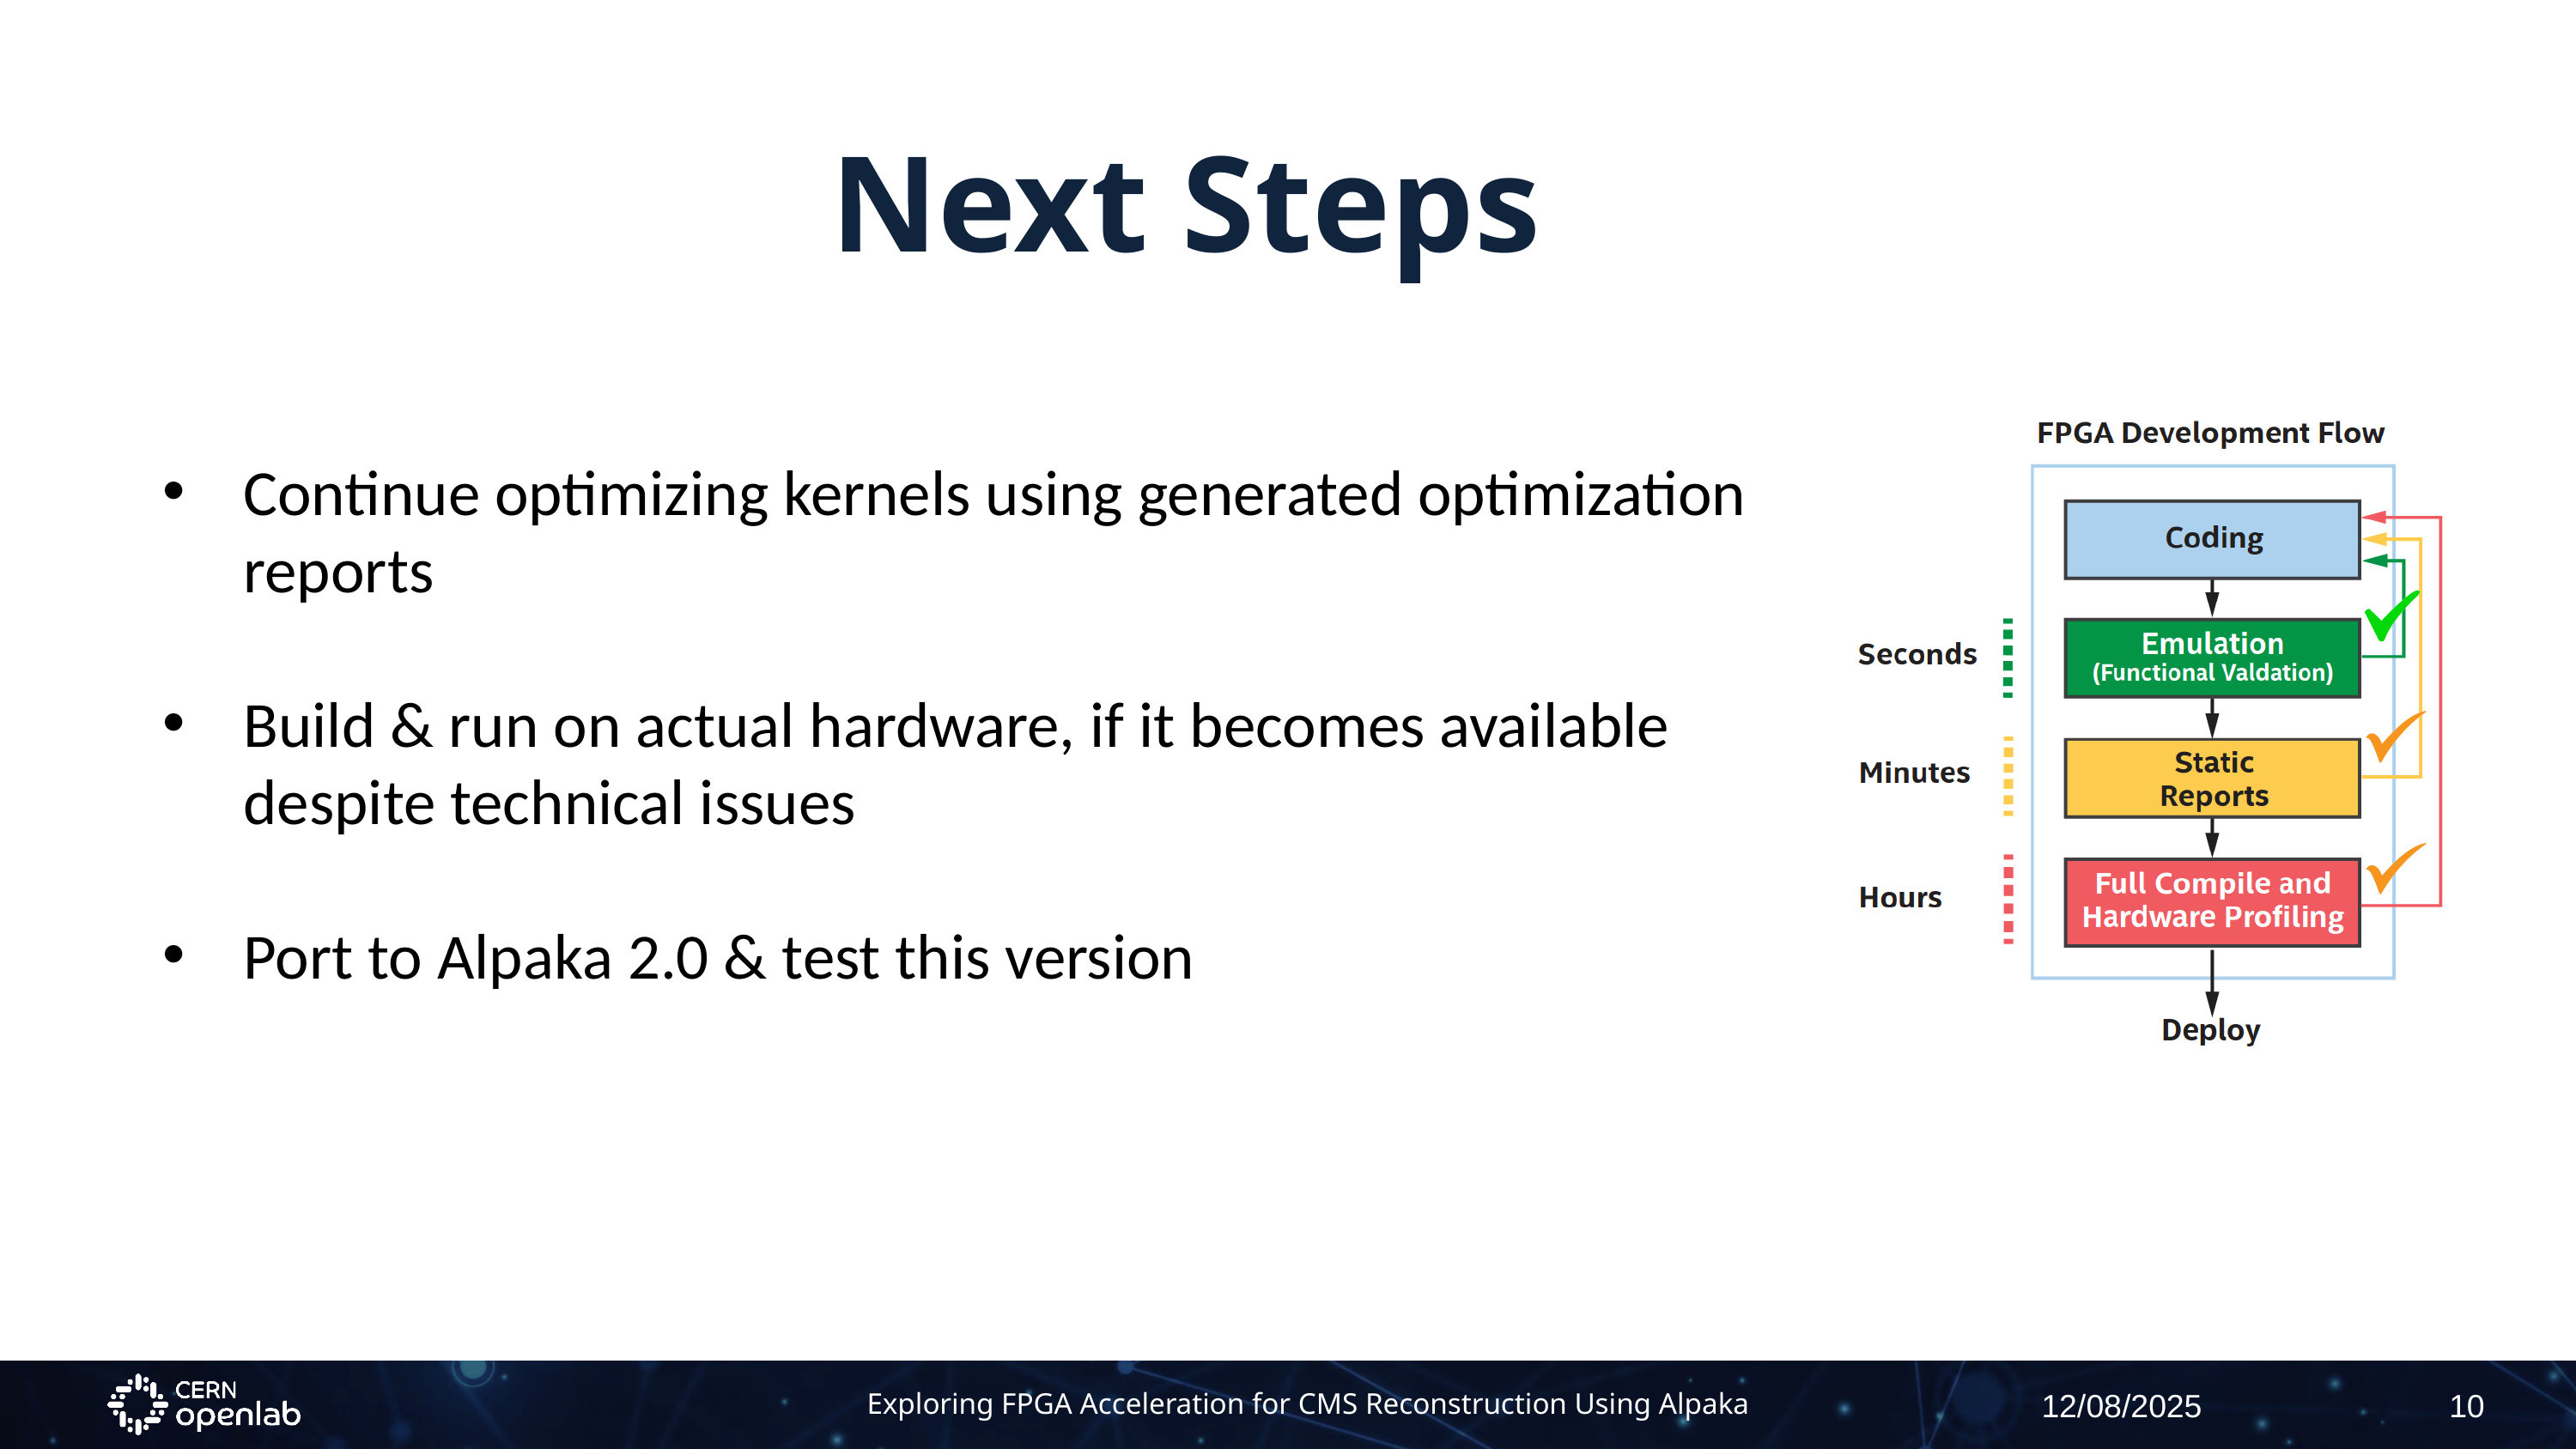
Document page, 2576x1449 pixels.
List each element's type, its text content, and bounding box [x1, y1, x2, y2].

text_box Continue optimizing kernels using generated optimization reports Build & run on actual hardware, if it becomes available despite technical issues Port to Alpaka 2.0 & test this version [149, 445, 1814, 998]
text_box 10 [2436, 1379, 2512, 1431]
text_box 12/08/2025 [2028, 1379, 2254, 1443]
text_box Next Steps [53, 137, 2318, 279]
picture [0, 0, 2576, 1449]
text_box Next Steps [1420, 194, 1448, 237]
